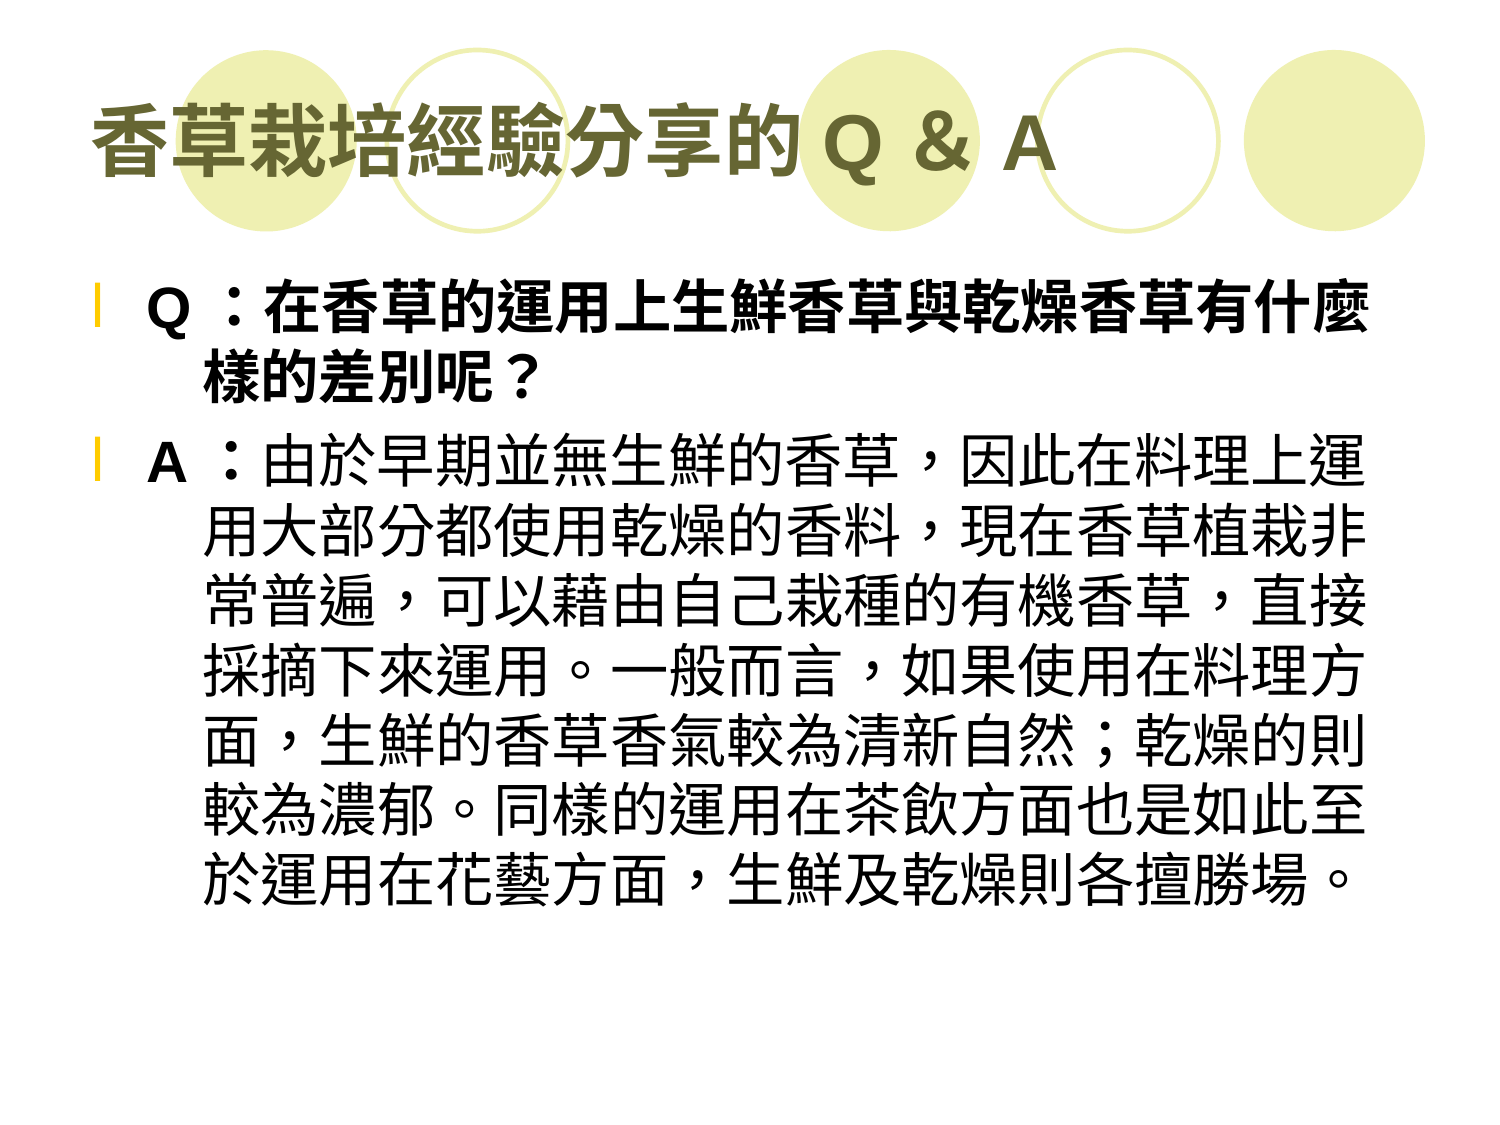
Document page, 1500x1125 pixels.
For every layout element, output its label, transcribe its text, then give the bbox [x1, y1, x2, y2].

list Q：在香草的運用上生鮮香草與乾燥香草有什麼樣的差別呢？ A：由於早期並無生鮮的香草，因此在料理上運用大部分都使用乾燥的香料，現在香草植栽非常普遍，可以藉由自己栽種的有機香草，直接採摘下來運用。一般而言，如果使用在料理方面，生鮮的香草香氣較為清新自然；乾燥的則較為濃郁。同樣的運用在茶飲方面也是如此至於運用在花藝方面，生鮮及乾燥則各擅勝場。 [75, 262, 1426, 1006]
title 香草栽培經驗分享的Q＆A [75, 45, 1426, 233]
